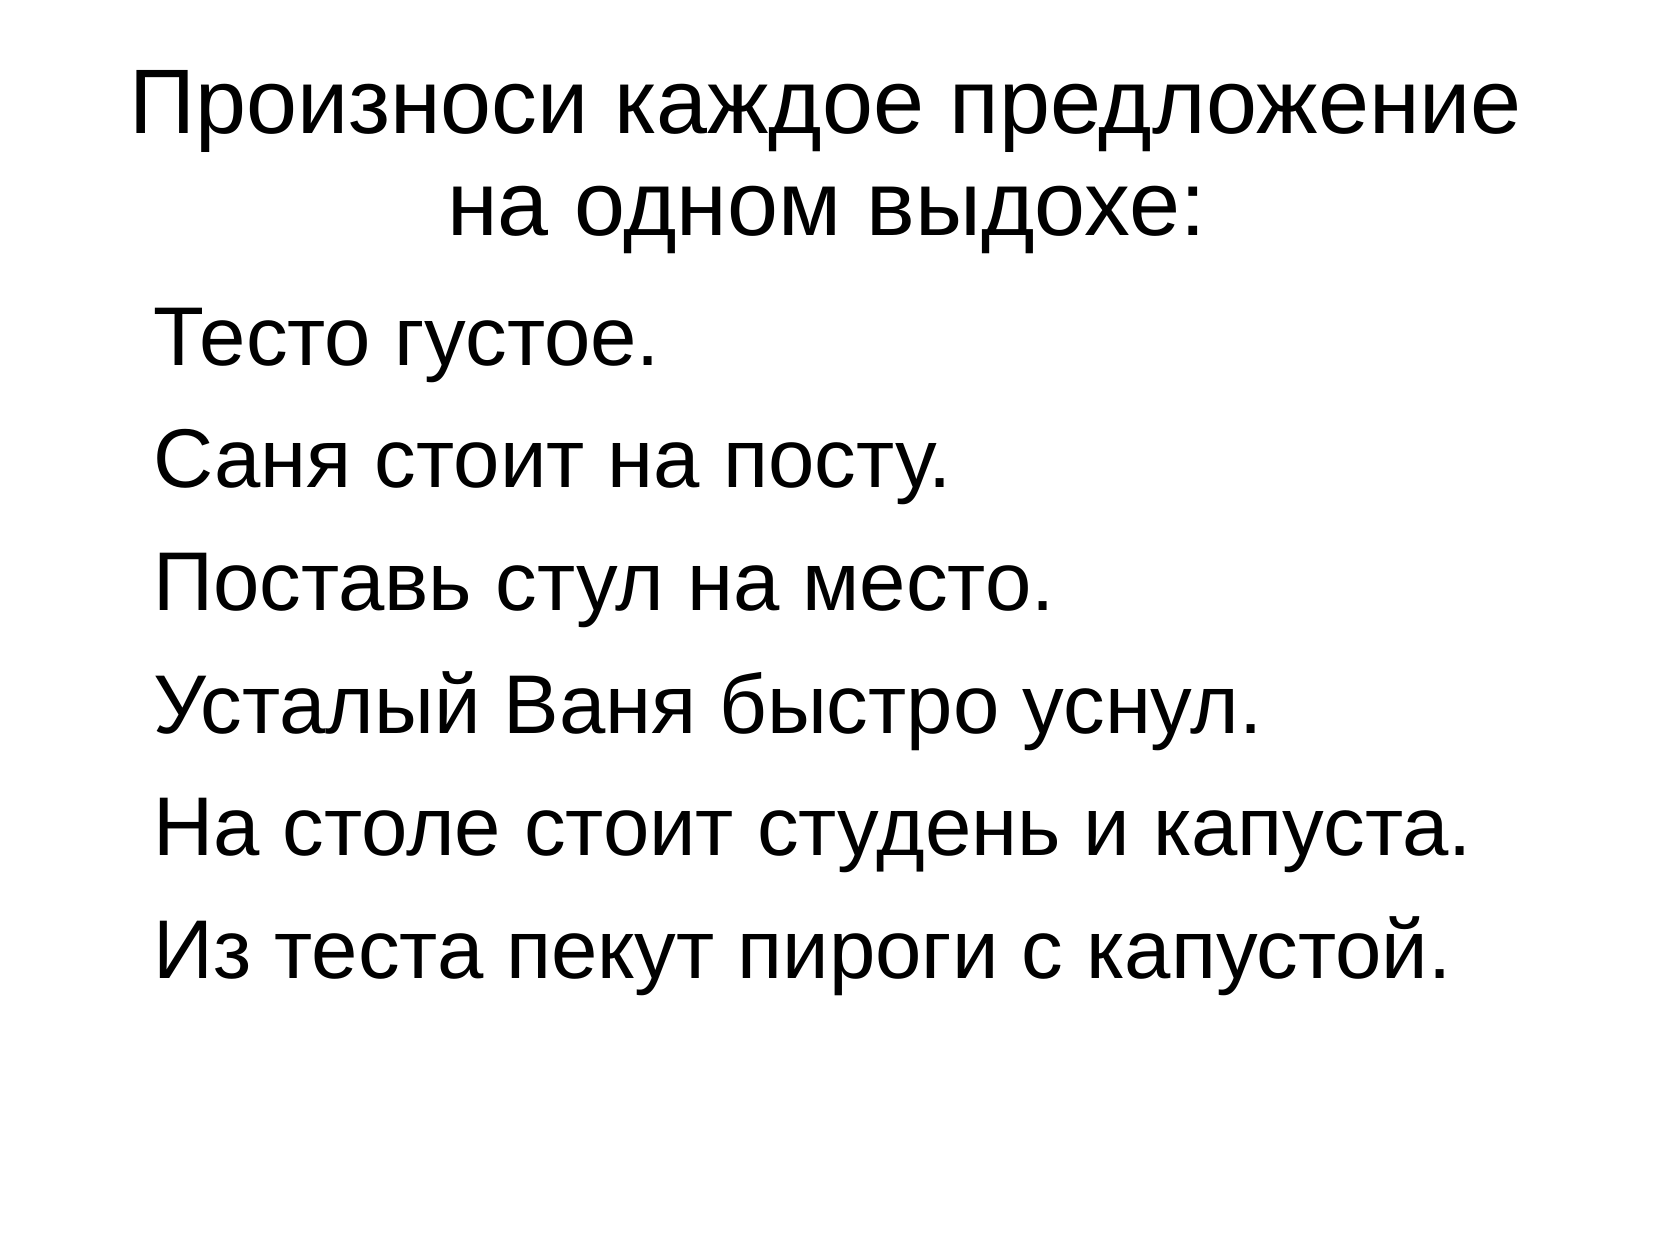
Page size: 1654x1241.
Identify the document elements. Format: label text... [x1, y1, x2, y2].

title Произноси каждое предложение на одном выдохе: [82, 50, 1571, 256]
list Тесто густое. Саня стоит на посту. Поставь стул на место. Усталый Ваня быстро уснул. На столе стоит студень и капуста. Из теста пекут пироги с капустой. [82, 290, 1571, 1109]
